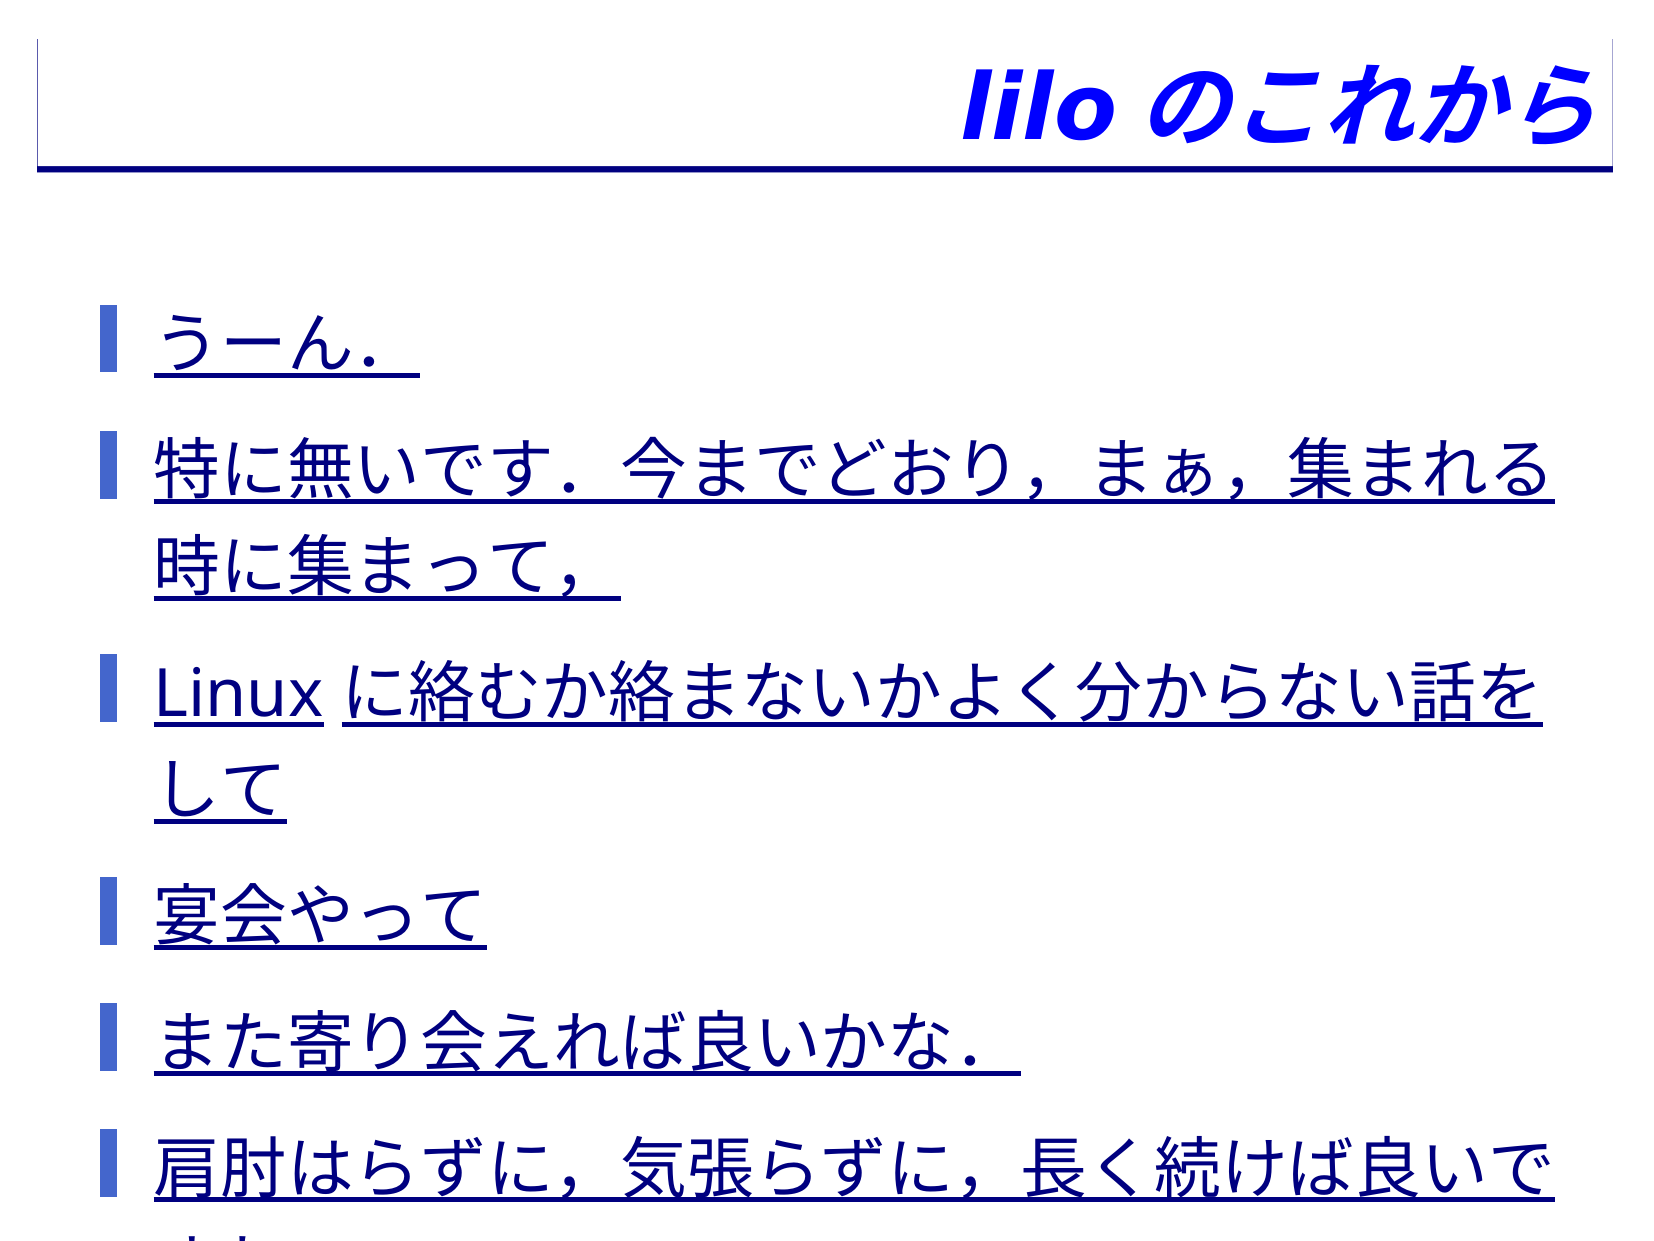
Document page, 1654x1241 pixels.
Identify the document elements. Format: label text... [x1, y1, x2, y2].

title liloのこれから [37, 46, 1613, 154]
picture [100, 1129, 117, 1197]
list うーん． 特に無いです．今までどおり，まぁ，集まれる時に集まって， Linuxに絡むか絡まないかよく分からない話をして 宴会やって また寄り会えれば良いかな． 肩肘はらずに，気張らずに，長く続けば良いですね． [82, 290, 1571, 1109]
